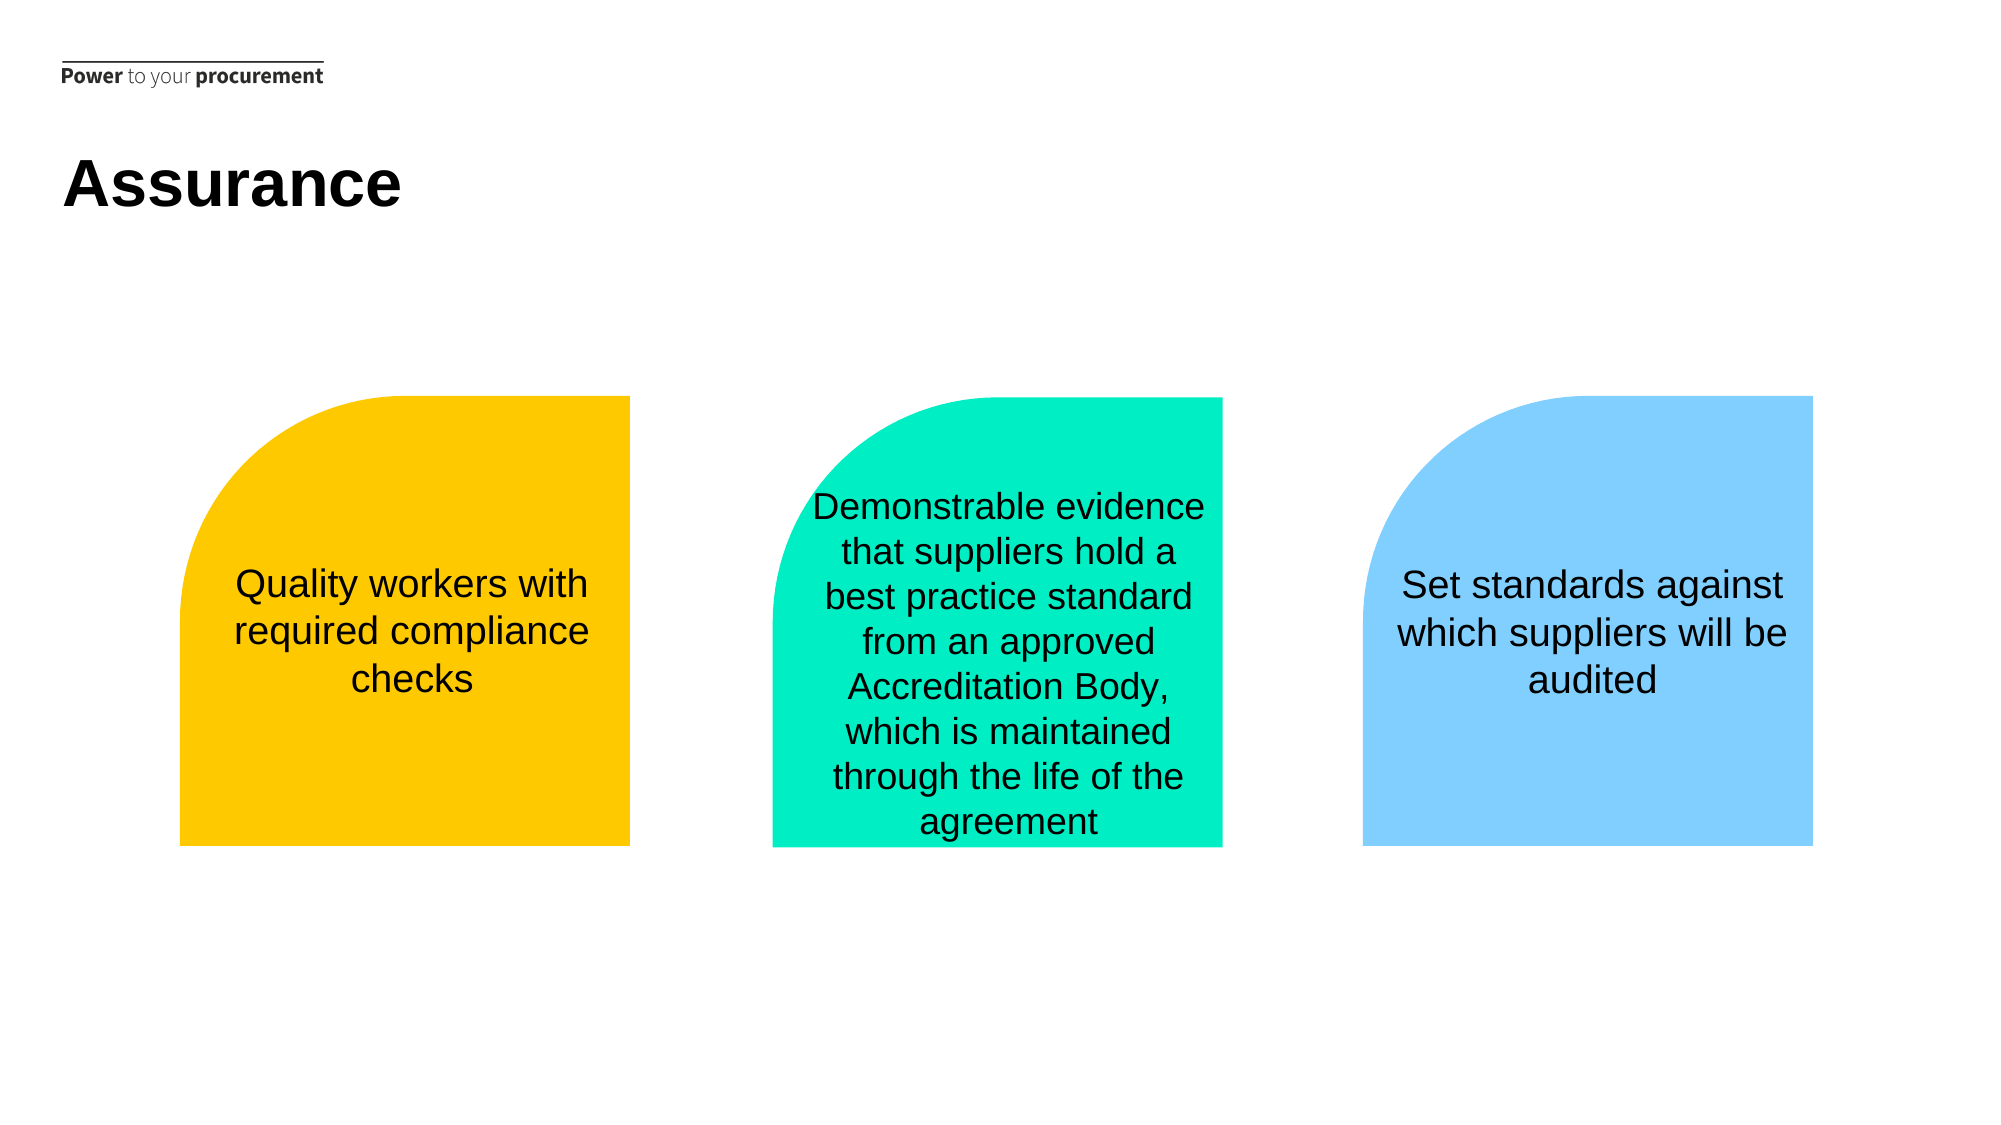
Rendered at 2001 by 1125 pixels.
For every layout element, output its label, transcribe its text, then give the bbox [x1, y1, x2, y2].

text_box Quality workers with required compliance checks [207, 557, 618, 833]
text_box [179, 395, 630, 846]
text_box Set standards against which suppliers will be audited [1387, 559, 1798, 835]
text_box [1362, 395, 1813, 846]
text_box Demonstrable evidence that suppliers hold a best practice standard from an approved Accreditation Body, which is maintained through the life of the agreement [806, 482, 1211, 778]
title Assurance [62, 139, 564, 279]
